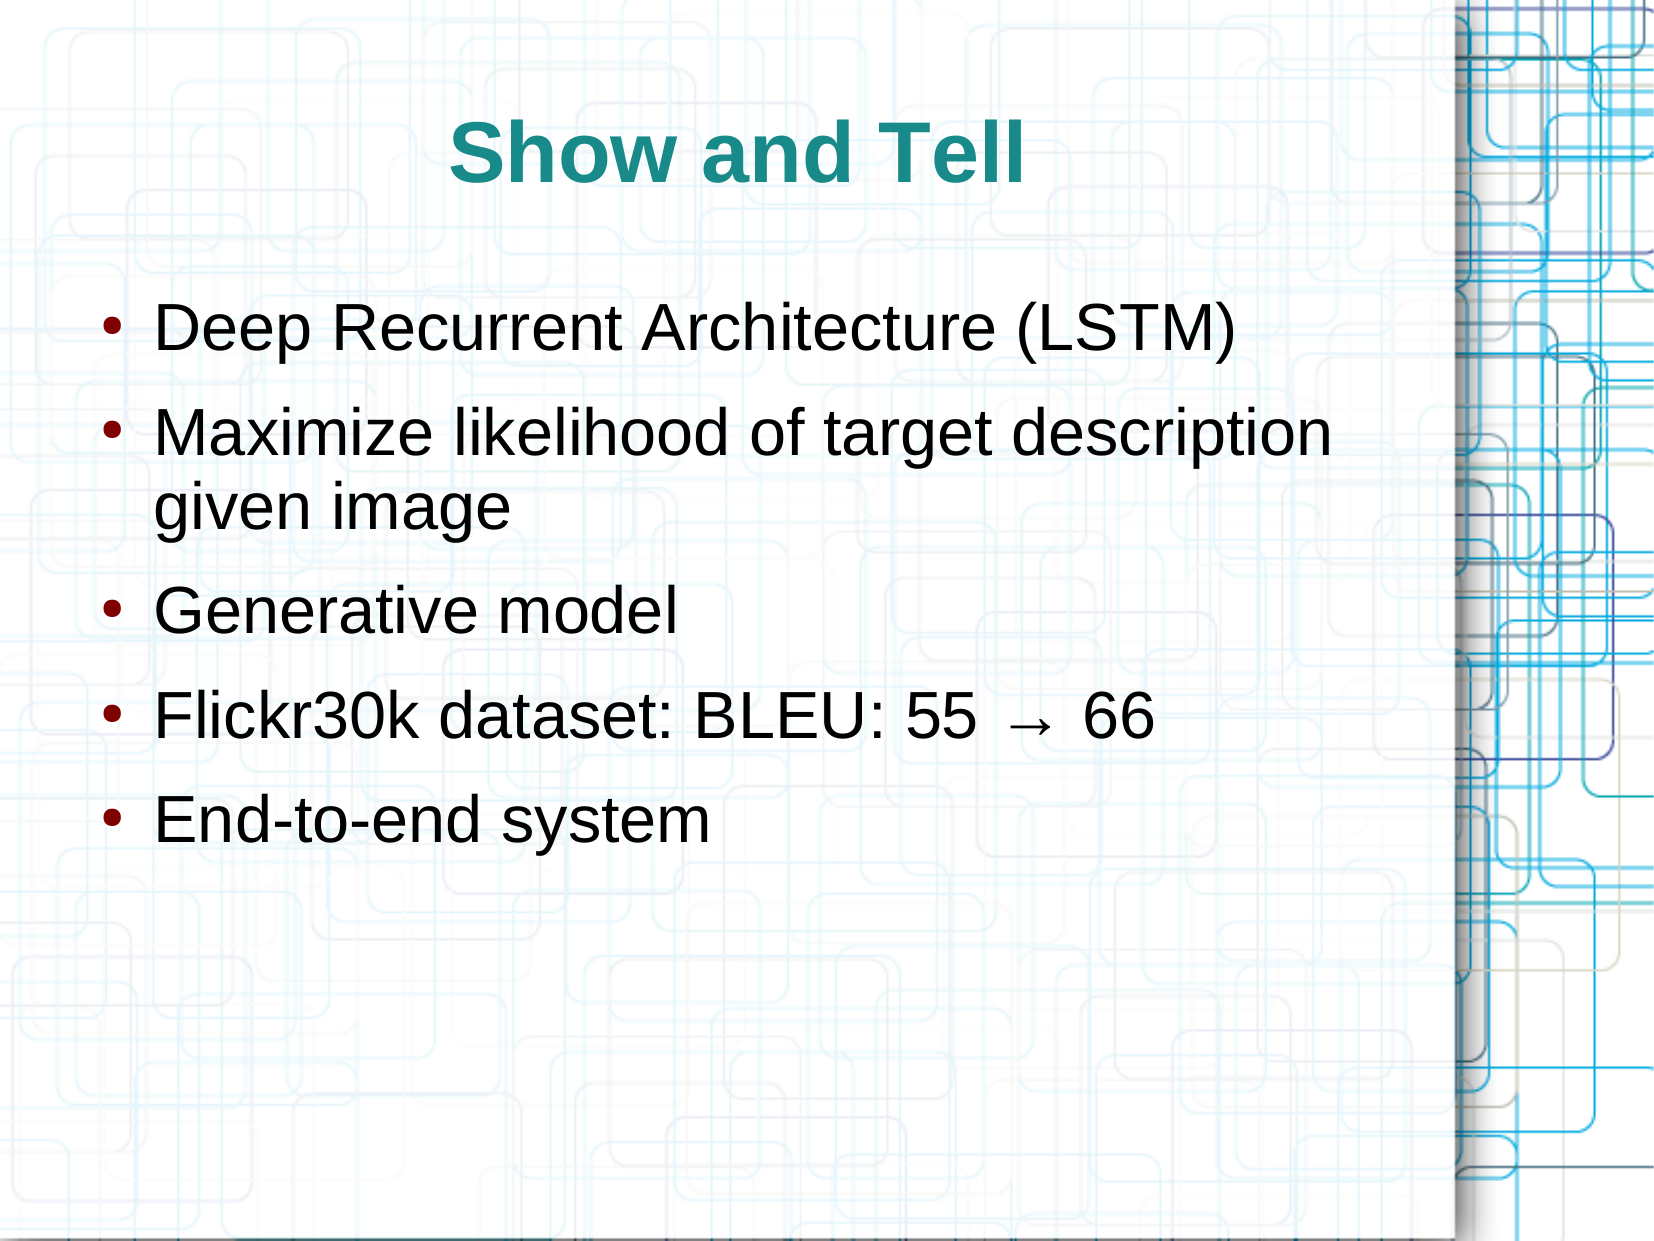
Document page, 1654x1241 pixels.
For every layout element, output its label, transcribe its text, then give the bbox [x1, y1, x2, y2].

picture [0, 0, 1654, 1241]
title Show and Tell [59, 49, 1418, 257]
list Deep Recurrent Architecture (LSTM) Maximize likelihood of target description given image Generative model Flickr30k dataset: BLEU: 55 → 66 End-to-end system [82, 290, 1418, 1109]
